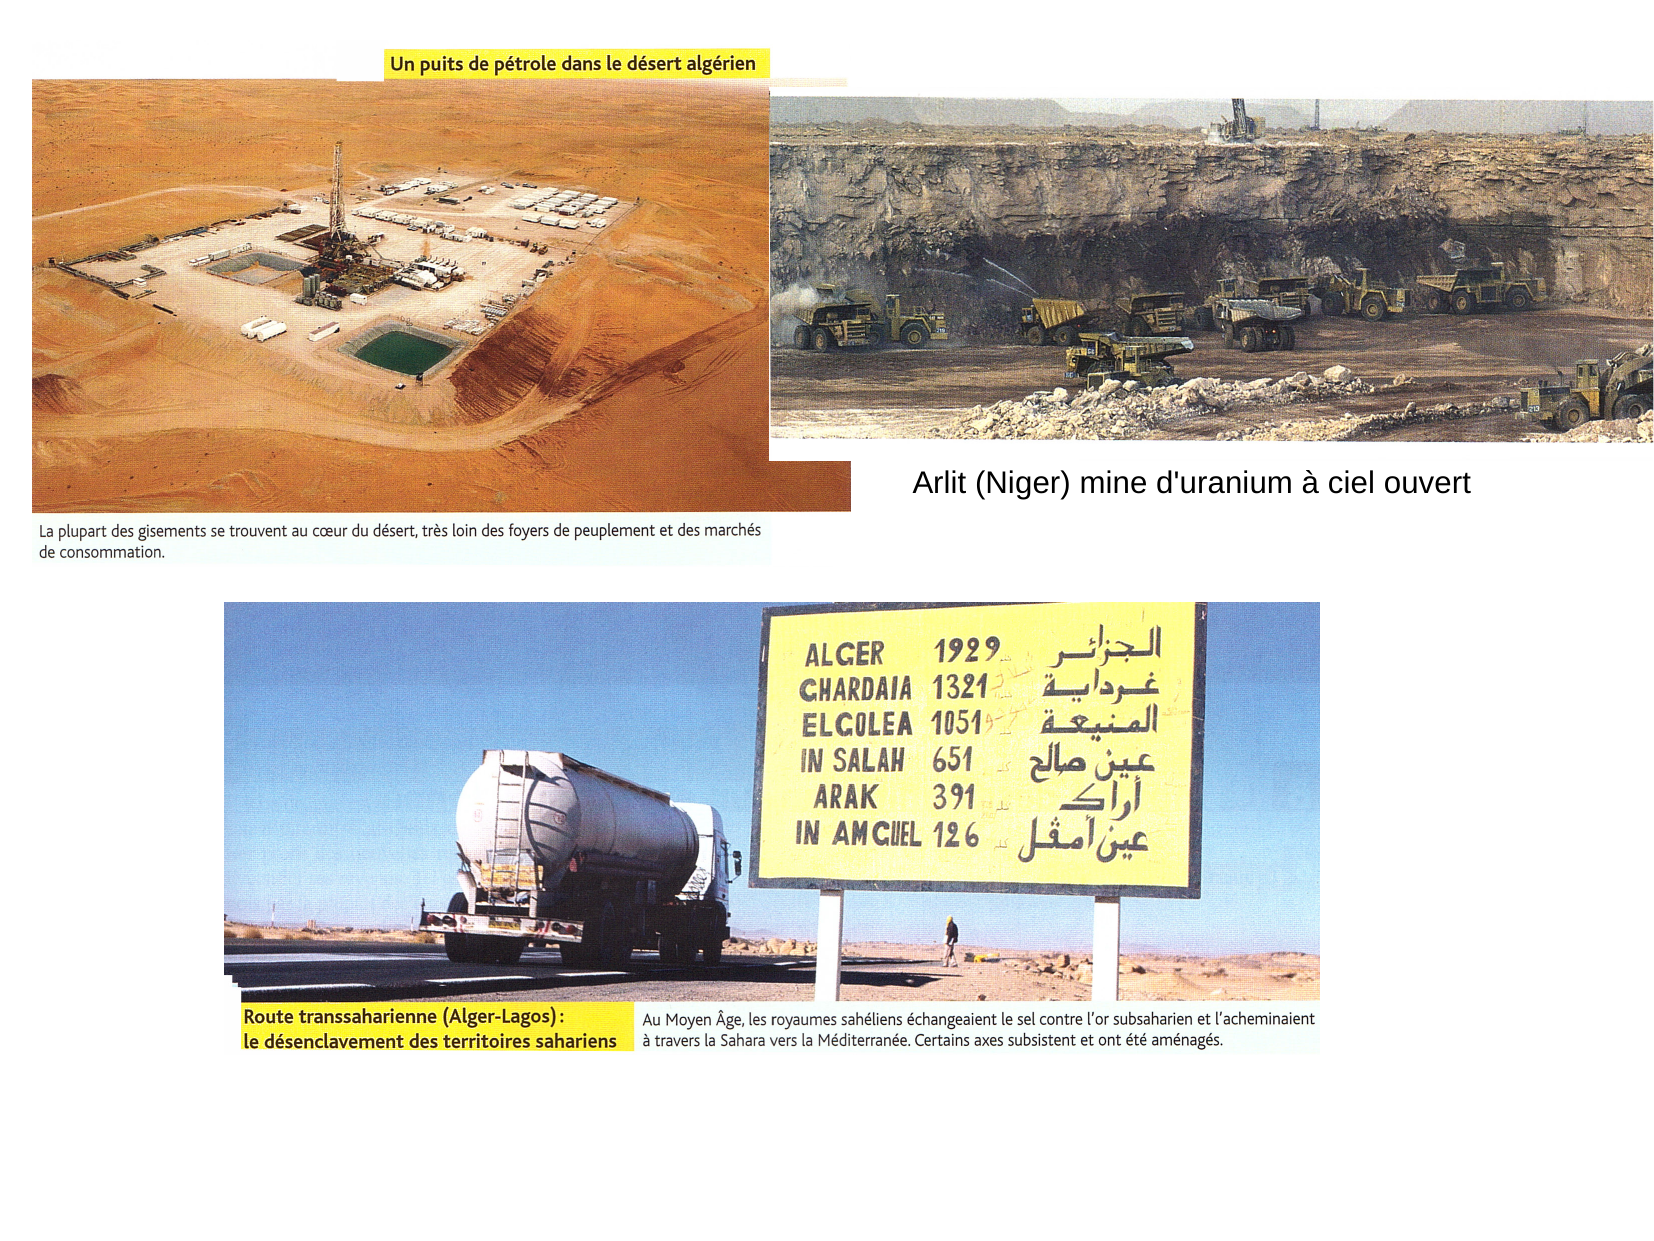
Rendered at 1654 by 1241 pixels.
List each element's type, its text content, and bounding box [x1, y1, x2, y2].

picture [224, 602, 1320, 1055]
picture [32, 40, 1654, 567]
text_box Arlit (Niger) mine d'uranium à ciel ouvert [897, 458, 1487, 508]
